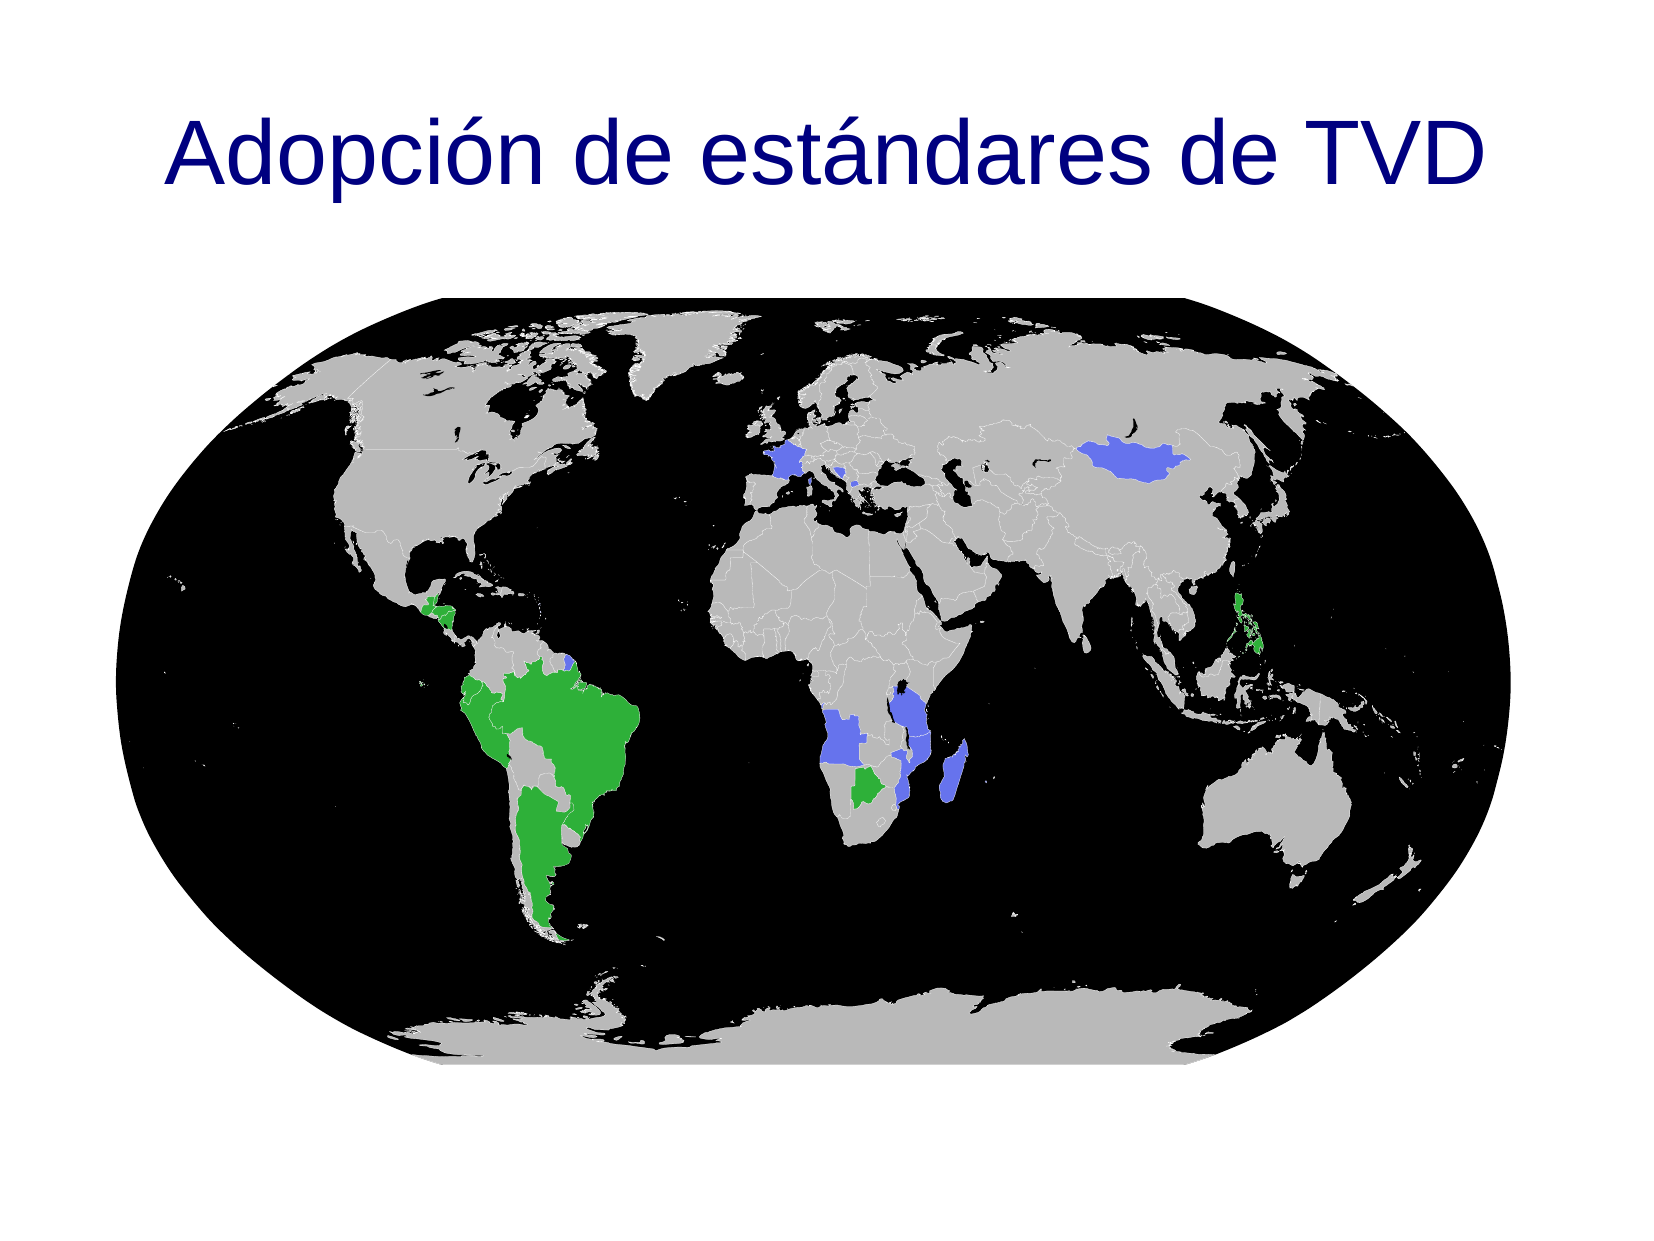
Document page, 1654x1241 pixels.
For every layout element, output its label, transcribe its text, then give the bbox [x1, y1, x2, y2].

title Adopción de estándares de TVD [82, 49, 1571, 257]
picture [58, 263, 1598, 1110]
